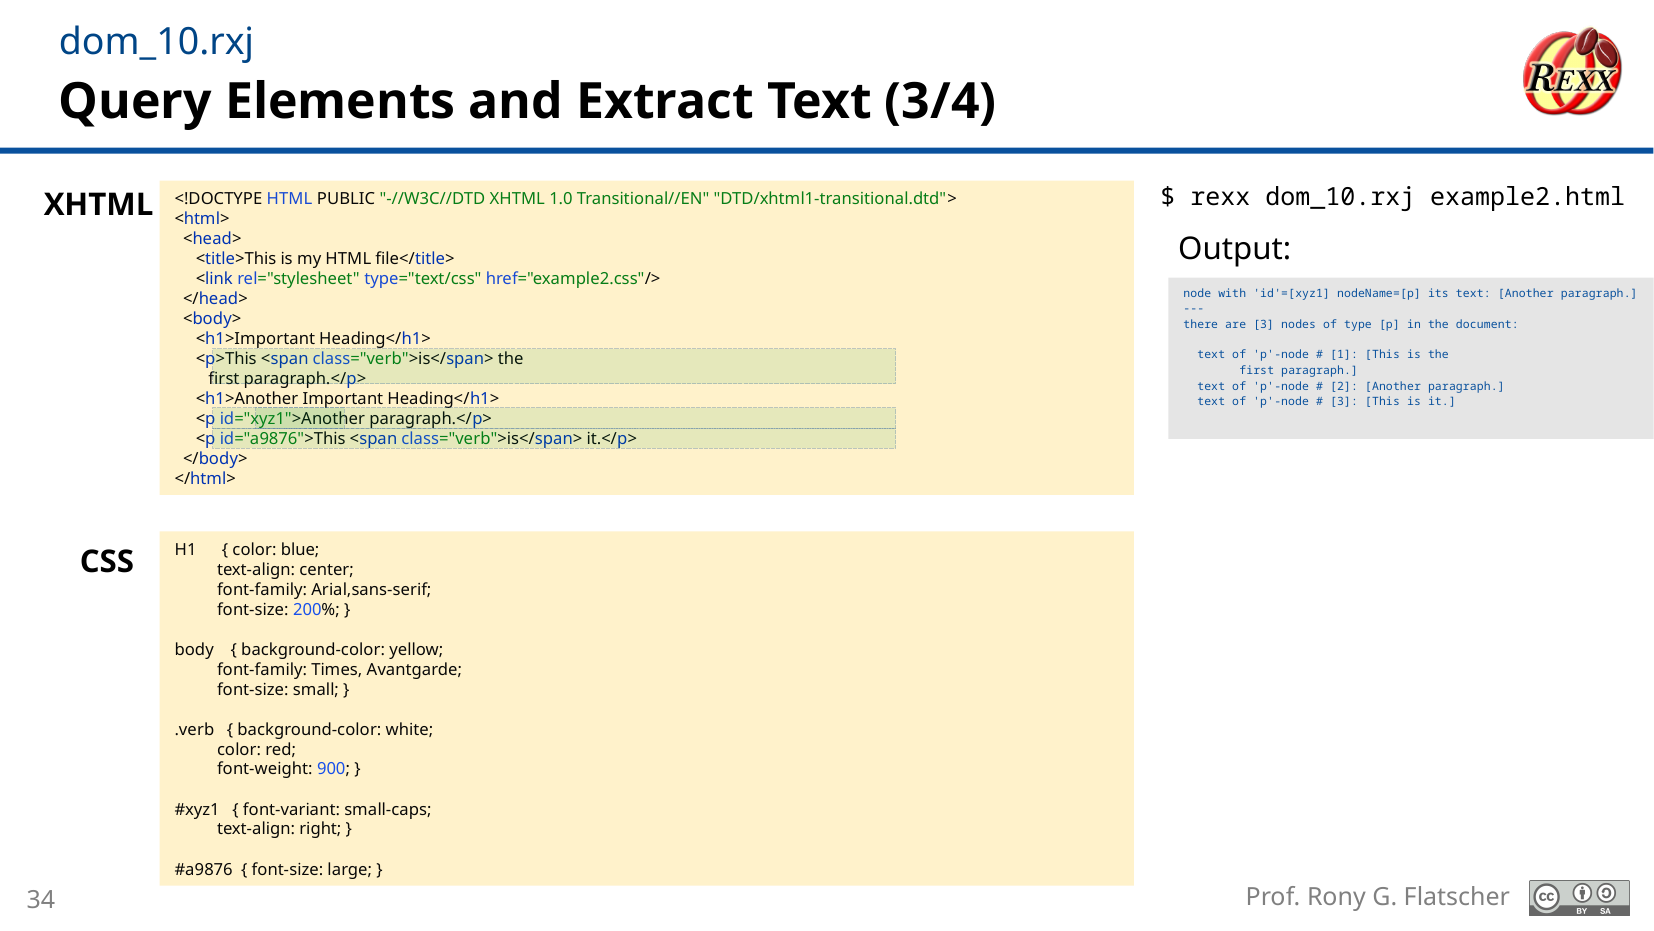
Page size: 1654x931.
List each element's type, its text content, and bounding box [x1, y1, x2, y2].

text_box [212, 348, 896, 384]
text_box H1 { color: blue; text-align: center; font-family: Arial,sans-serif; font-size: 200%; } body { background-color: yellow; font-family: Times, Avantgarde; font-size: small; } .verb { background-color: white; color: red; font-weight: 900; } #xyz1 { font-variant: small-caps; text-align: right; } #a9876 { font-size: large; } [159, 531, 1134, 886]
text_box Output: [1163, 218, 1653, 275]
text_box CSS [64, 531, 154, 588]
title dom_10.rxj Query Elements and Extract Text (3/4) [0, 0, 1625, 148]
text_box <!DOCTYPE HTML PUBLIC "-//W3C//DTD XHTML 1.0 Transitional//EN" "DTD/xhtml1-transitional.dtd"> <html> <head> <title>This is my HTML file</title> <link rel="stylesheet" type="text/css" href="example2.css"/> </head> <body> <h1>Important Heading</h1> <p>This <span class="verb">is</span> the first paragraph.</p> <h1>Another Important Heading</h1> <p id="xyz1">Another paragraph.</p> <p id="a9876">This <span class="verb">is</span> it.</p> </body> </html> [159, 180, 1134, 495]
text_box $ rexx dom_10.rxj example2.html [1145, 171, 1648, 227]
text_box [212, 407, 896, 449]
text_box node with 'id'=[xyz1] nodeName=[p] its text: [Another paragraph.] --- there are [3] nodes of type [p] in the document: text of 'p'-node # [1]: [This is the first paragraph.] text of 'p'-node # [2]: [Another paragraph.] text of 'p'-node # [3]: [This is it.] [1168, 277, 1654, 439]
text_box XHTML [28, 174, 177, 231]
